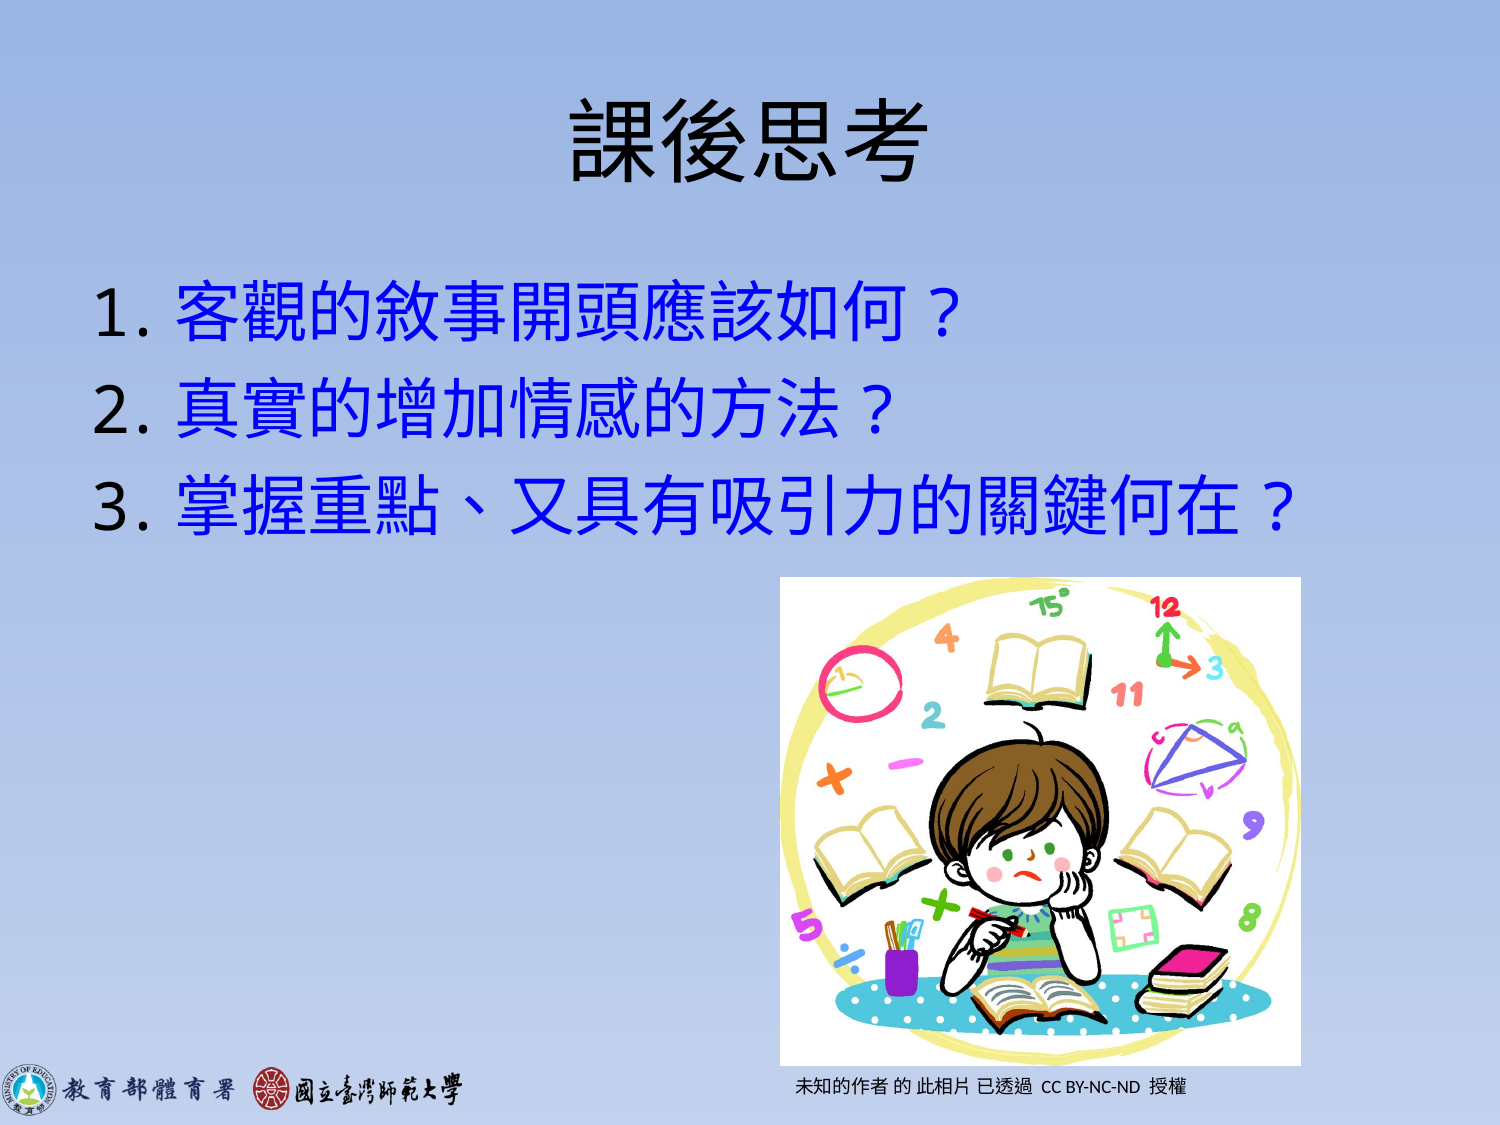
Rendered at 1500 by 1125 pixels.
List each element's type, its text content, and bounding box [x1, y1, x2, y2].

title 課後思考 [75, 45, 1426, 233]
list 客觀的敘事開頭應該如何? 真實的增加情感的方法? 掌握重點、又具有吸引力的關鍵何在? [75, 262, 1426, 1005]
text_box 未知的作者 的 此相片 已透過 CC BY-NC-ND 授權 [780, 1067, 1301, 1105]
picture [780, 1005, 1301, 1066]
